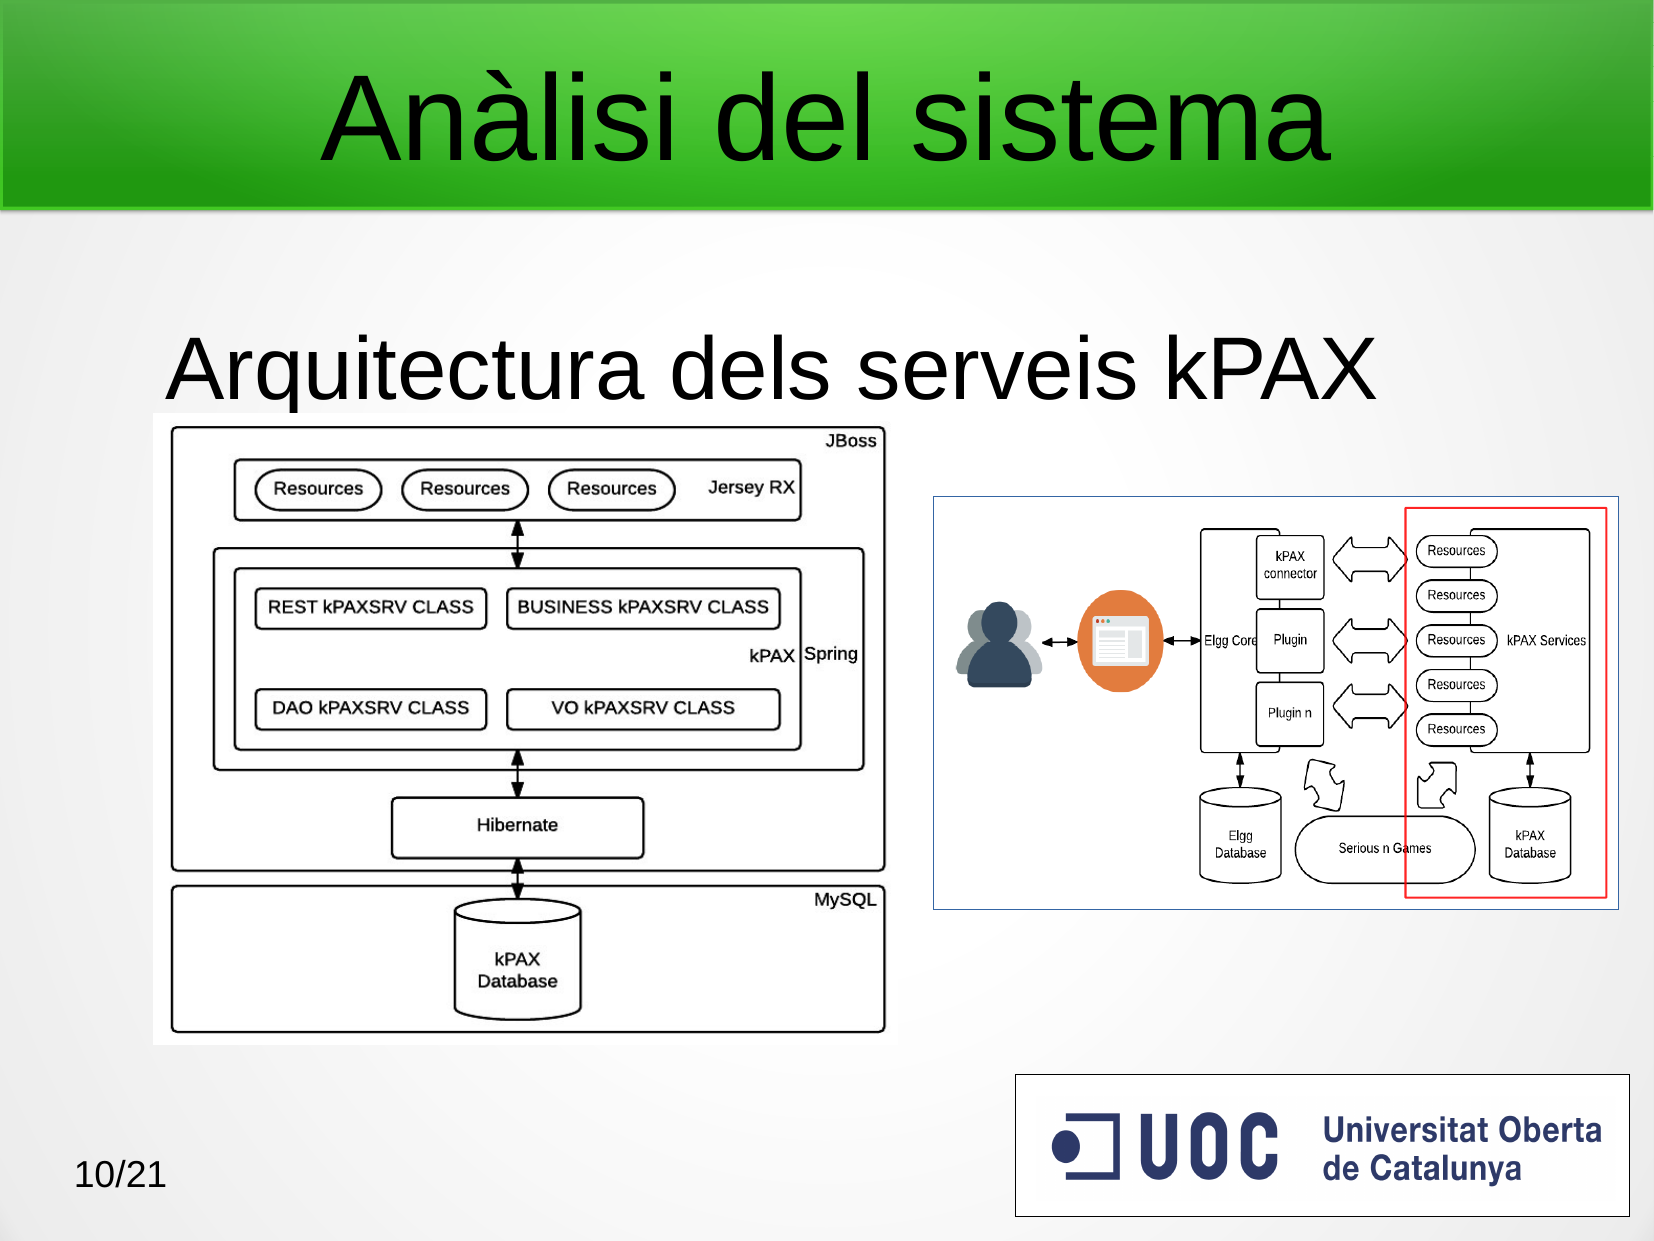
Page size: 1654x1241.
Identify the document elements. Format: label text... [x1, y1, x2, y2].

text_box [1015, 1074, 1630, 1217]
picture [933, 496, 1619, 910]
text_box <número>/21 [59, 1145, 1015, 1217]
title Anàlisi del sistema [82, 47, 1571, 189]
picture [153, 413, 898, 1045]
list Arquitectura dels serveis kPAX [94, 318, 1430, 1071]
picture [1036, 1096, 1616, 1201]
